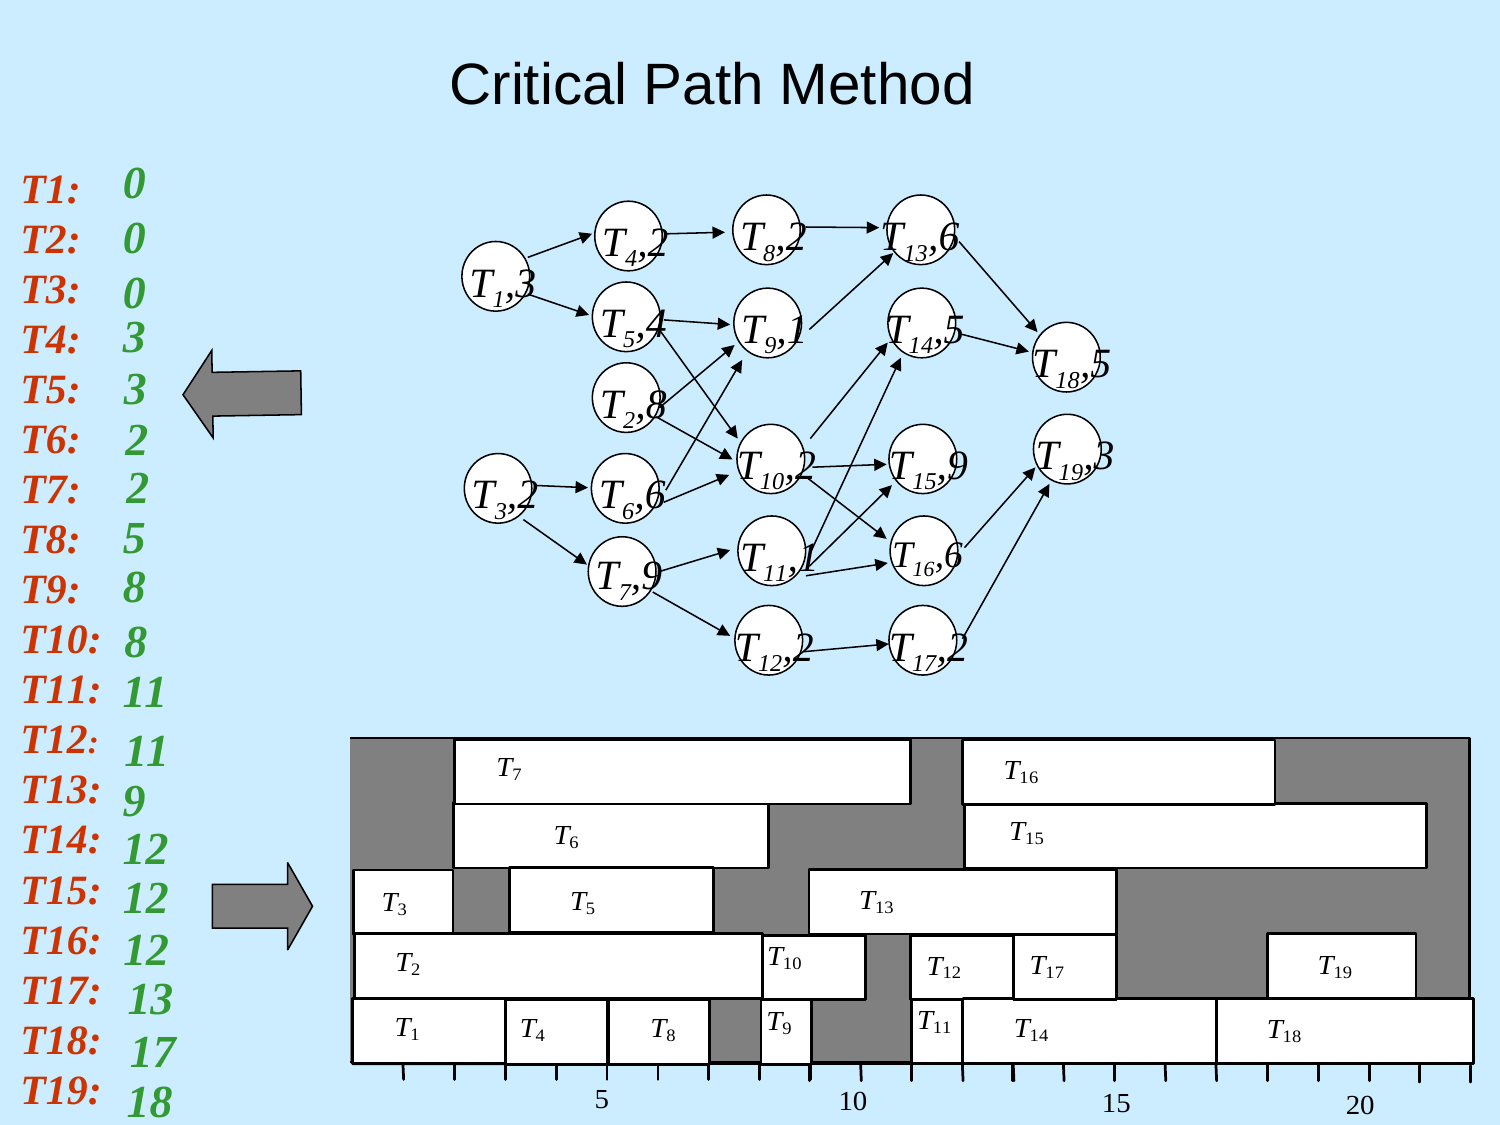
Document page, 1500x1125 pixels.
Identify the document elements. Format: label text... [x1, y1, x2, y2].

text_box T7,9 [647, 563, 658, 576]
text_box [749, 288, 787, 294]
text_box 17 [136, 1042, 140, 1061]
text_box 9 [136, 784, 221, 811]
text_box 0 0 0 [108, 144, 184, 298]
text_box [905, 515, 943, 522]
text_box [1044, 384, 1088, 393]
text_box T9,1 [726, 294, 842, 350]
text_box [605, 425, 648, 433]
text_box [480, 453, 517, 459]
text_box T2,8 [585, 368, 692, 425]
text_box T2,8 [660, 381, 705, 425]
text_box [605, 344, 648, 352]
text_box 13 [136, 960, 226, 1013]
text_box 3 [108, 298, 184, 370]
text_box 11 [136, 712, 223, 784]
text_box T14,5 [870, 294, 1017, 350]
text_box [903, 288, 941, 294]
text_box T6,6 [584, 459, 705, 515]
text_box T8,2 [725, 201, 855, 257]
text_box T2,8 [653, 392, 662, 403]
text_box 2 [111, 450, 187, 521]
text_box [1047, 322, 1085, 328]
text_box [745, 257, 788, 265]
text_box [901, 195, 940, 201]
text_box T11,1 [725, 522, 855, 578]
text_box [900, 350, 944, 358]
text_box [607, 536, 637, 540]
text_box [212, 862, 313, 951]
text_box [608, 362, 644, 368]
text_box T11,1 [810, 522, 852, 563]
text_box T15,9 [874, 430, 986, 486]
text_box T6,6 [649, 494, 659, 507]
chart [350, 737, 1476, 1125]
text_box [901, 667, 945, 676]
text_box [905, 257, 942, 265]
text_box 5 [108, 499, 184, 571]
text_box 12 [136, 912, 222, 983]
text_box 3 [109, 351, 185, 422]
text_box [477, 241, 514, 247]
text_box [475, 304, 517, 312]
text_box [752, 424, 790, 430]
text_box [603, 515, 647, 524]
text_box T16,6 [877, 522, 984, 578]
text_box [1045, 476, 1089, 484]
text_box T2,8 [697, 372, 705, 390]
text_box T12,2 [720, 611, 855, 667]
text_box T1: T2: T3: T4: T5: T6: T7: T8: T9: T10: T11: T12: T13: T14: T15: T16: T17: T18: T19: [5, 154, 136, 1121]
title Critical Path Method [0, 0, 1463, 175]
text_box 2 [110, 401, 186, 473]
text_box T7,9 [580, 540, 705, 596]
text_box 8 [109, 603, 185, 675]
text_box [904, 605, 942, 611]
text_box [598, 596, 647, 607]
text_box [476, 515, 520, 524]
text_box [609, 201, 647, 207]
text_box 8 [108, 571, 184, 620]
text_box 17 [136, 1013, 228, 1085]
text_box [750, 578, 793, 586]
text_box T14,5 [1007, 294, 1017, 306]
text_box [746, 350, 789, 358]
text_box [183, 350, 302, 438]
text_box [901, 486, 944, 494]
text_box [904, 424, 942, 430]
text_box T5,4 [649, 314, 660, 328]
text_box 18 [111, 1064, 225, 1125]
text_box T2,8 [649, 405, 660, 417]
text_box [747, 195, 786, 201]
text_box 12 [136, 859, 221, 912]
text_box T13,6 [865, 201, 981, 257]
text_box [749, 486, 792, 494]
text_box 12 [136, 811, 221, 859]
text_box 0 0 0 [129, 280, 139, 298]
text_box [750, 605, 787, 611]
text_box T2,8 [689, 368, 704, 376]
text_box [607, 453, 644, 459]
text_box T3,2 [456, 459, 580, 515]
text_box [747, 667, 791, 676]
text_box T19,3 [1020, 420, 1167, 476]
text_box [1048, 414, 1086, 420]
text_box T4,2 [587, 207, 705, 263]
text_box T18,5 [1017, 328, 1130, 384]
text_box T17,2 [874, 611, 1005, 667]
text_box 11 [136, 653, 221, 712]
text_box [607, 281, 646, 288]
text_box T10,2 [722, 430, 834, 486]
text_box T5,4 [585, 288, 705, 344]
text_box [902, 578, 945, 586]
text_box [752, 515, 791, 522]
text_box [607, 263, 650, 271]
text_box T1,3 [454, 247, 580, 304]
